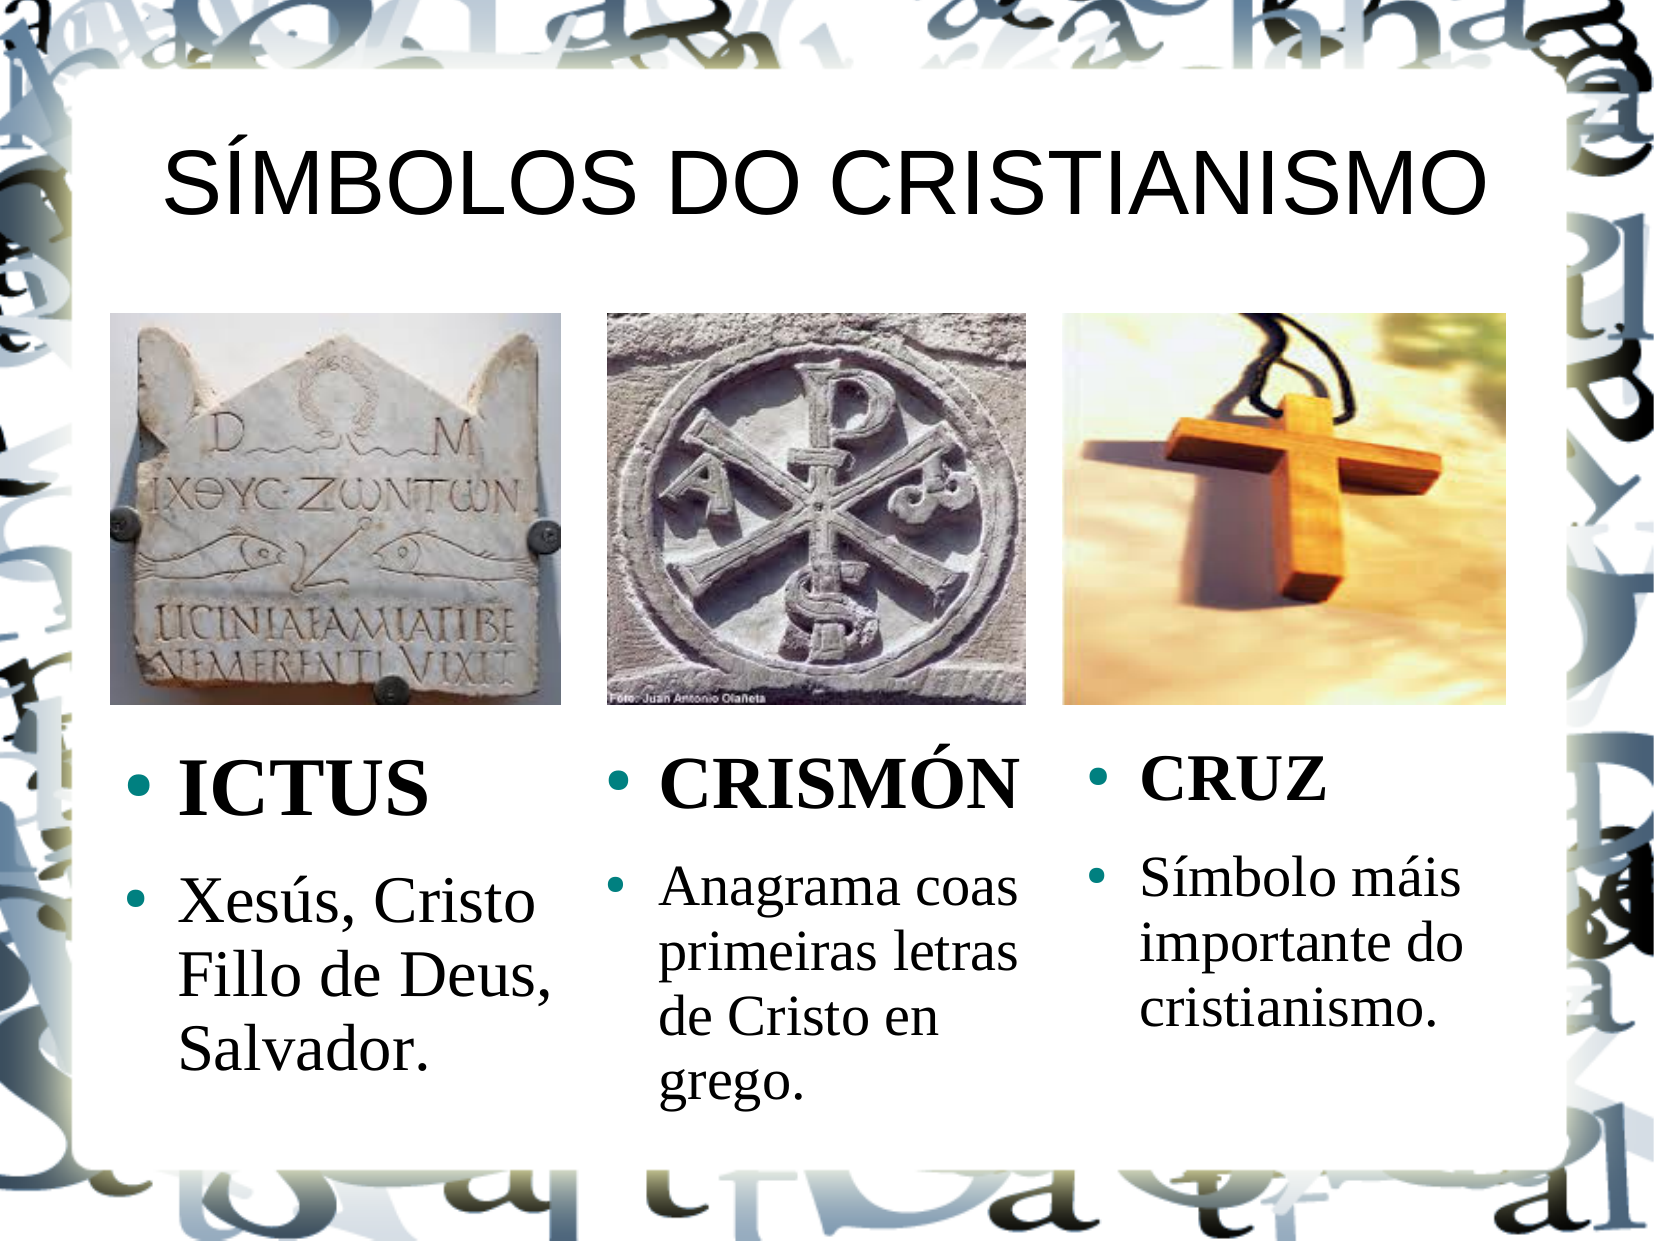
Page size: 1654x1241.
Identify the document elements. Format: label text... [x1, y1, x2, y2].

picture [0, 0, 1654, 1241]
list CRUZ Símbolo máis importante do cristianismo. [1068, 741, 1527, 1132]
list ICTUS Xesús, Cristo Fillo de Deus, Salvador. [106, 741, 565, 1132]
title SÍMBOLOS DO CRISTIANISMO [82, 78, 1571, 287]
list CRISMÓN Anagrama coas primeiras letras de Cristo en grego. [587, 741, 1046, 1132]
